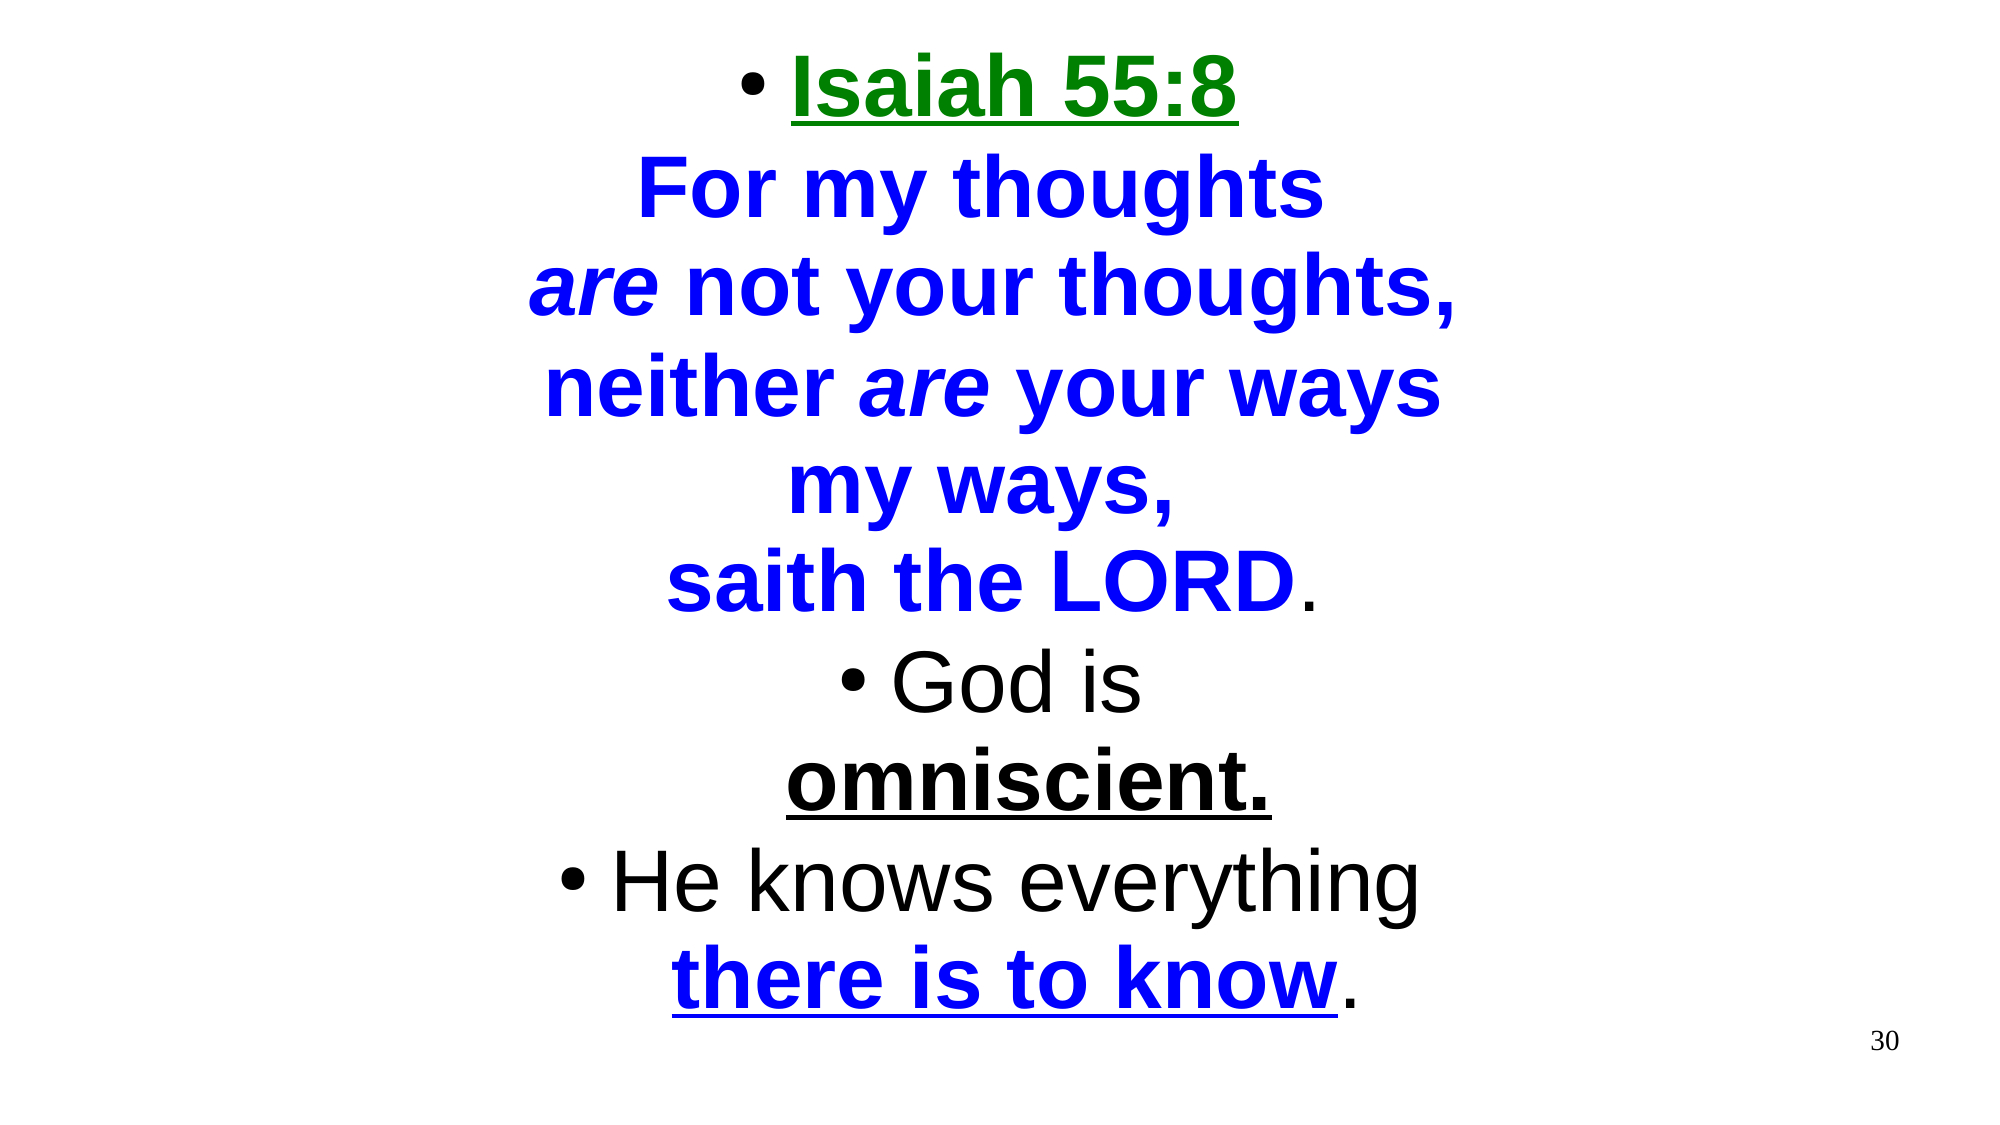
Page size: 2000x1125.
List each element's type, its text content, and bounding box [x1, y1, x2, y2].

list Isaiah 55:8 For my thoughts are not your thoughts, neither are your ways my ways, saith the LORD. God is omniscient. He knows everything there is to know. [37, 37, 1951, 1125]
